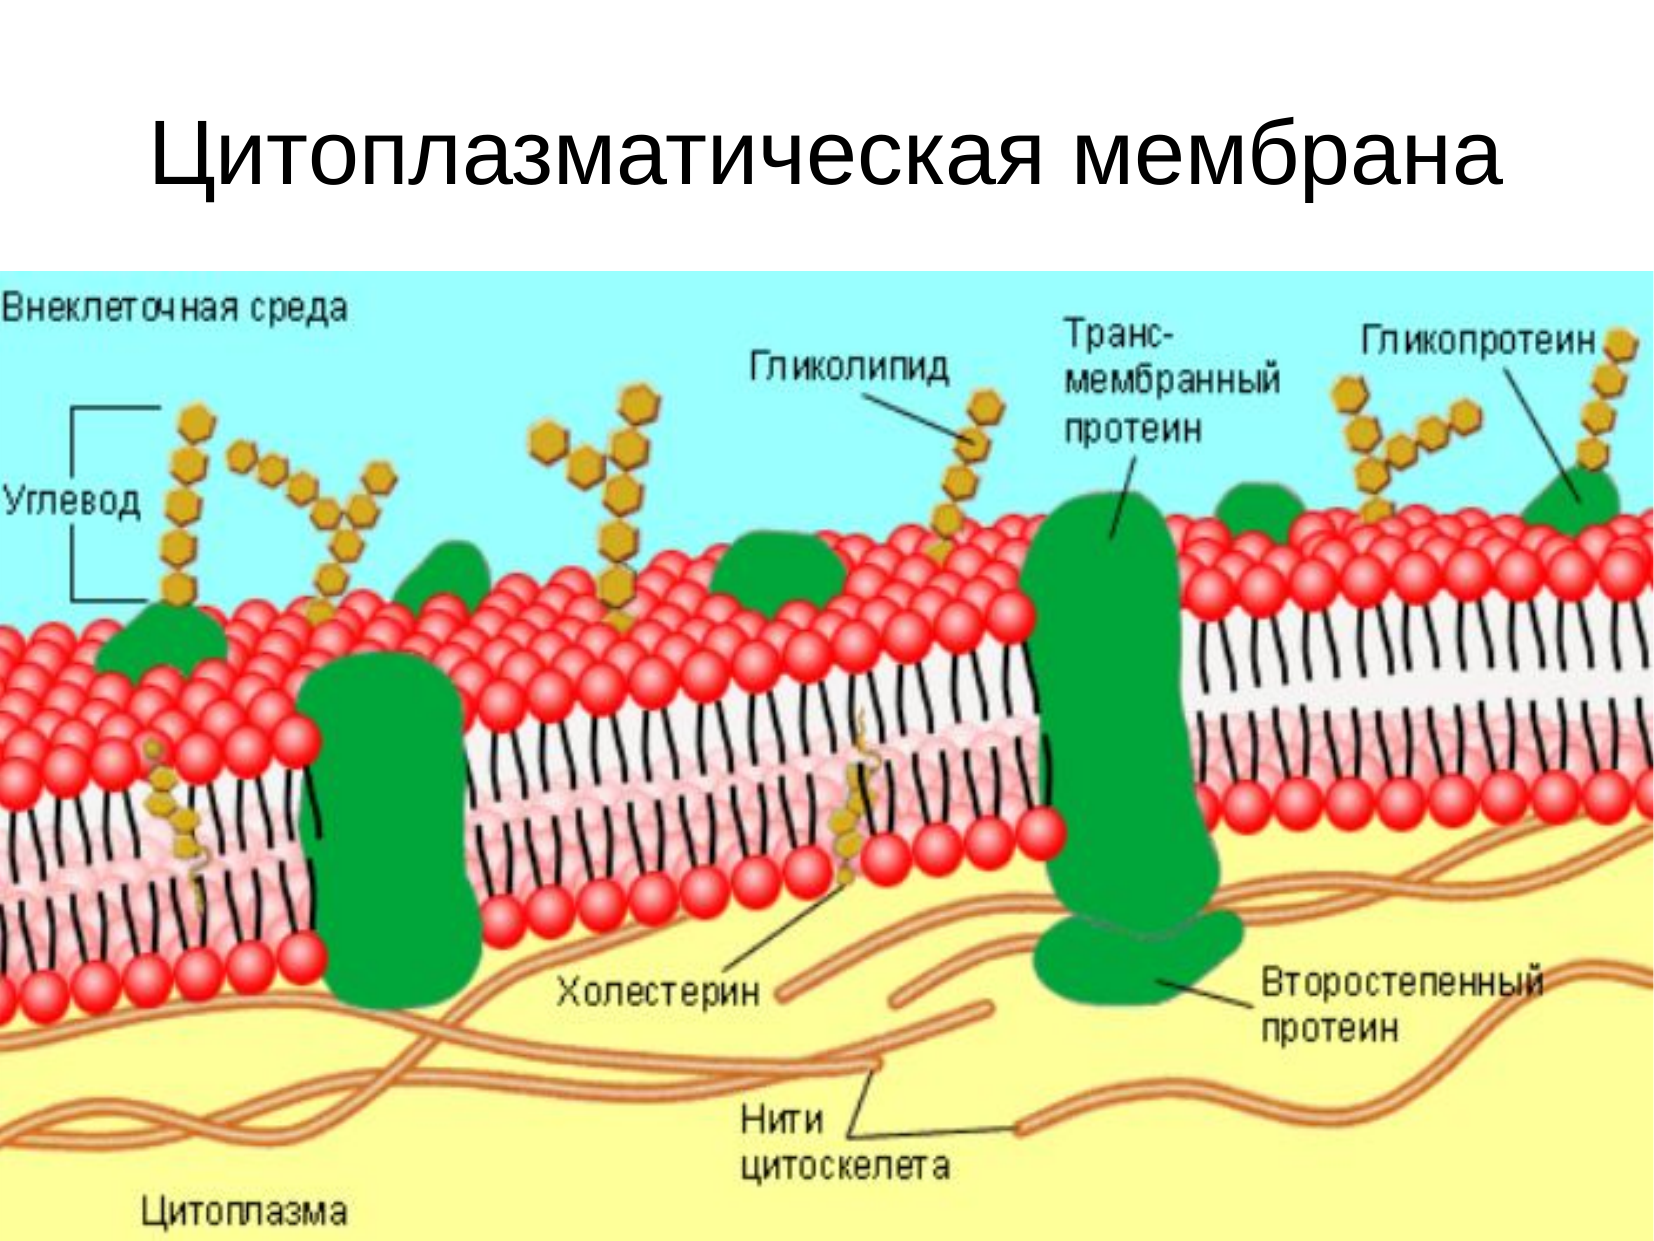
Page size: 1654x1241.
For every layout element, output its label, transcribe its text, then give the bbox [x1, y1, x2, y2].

picture [0, 271, 1654, 1241]
title Цитоплазматическая мембрана [82, 49, 1571, 257]
